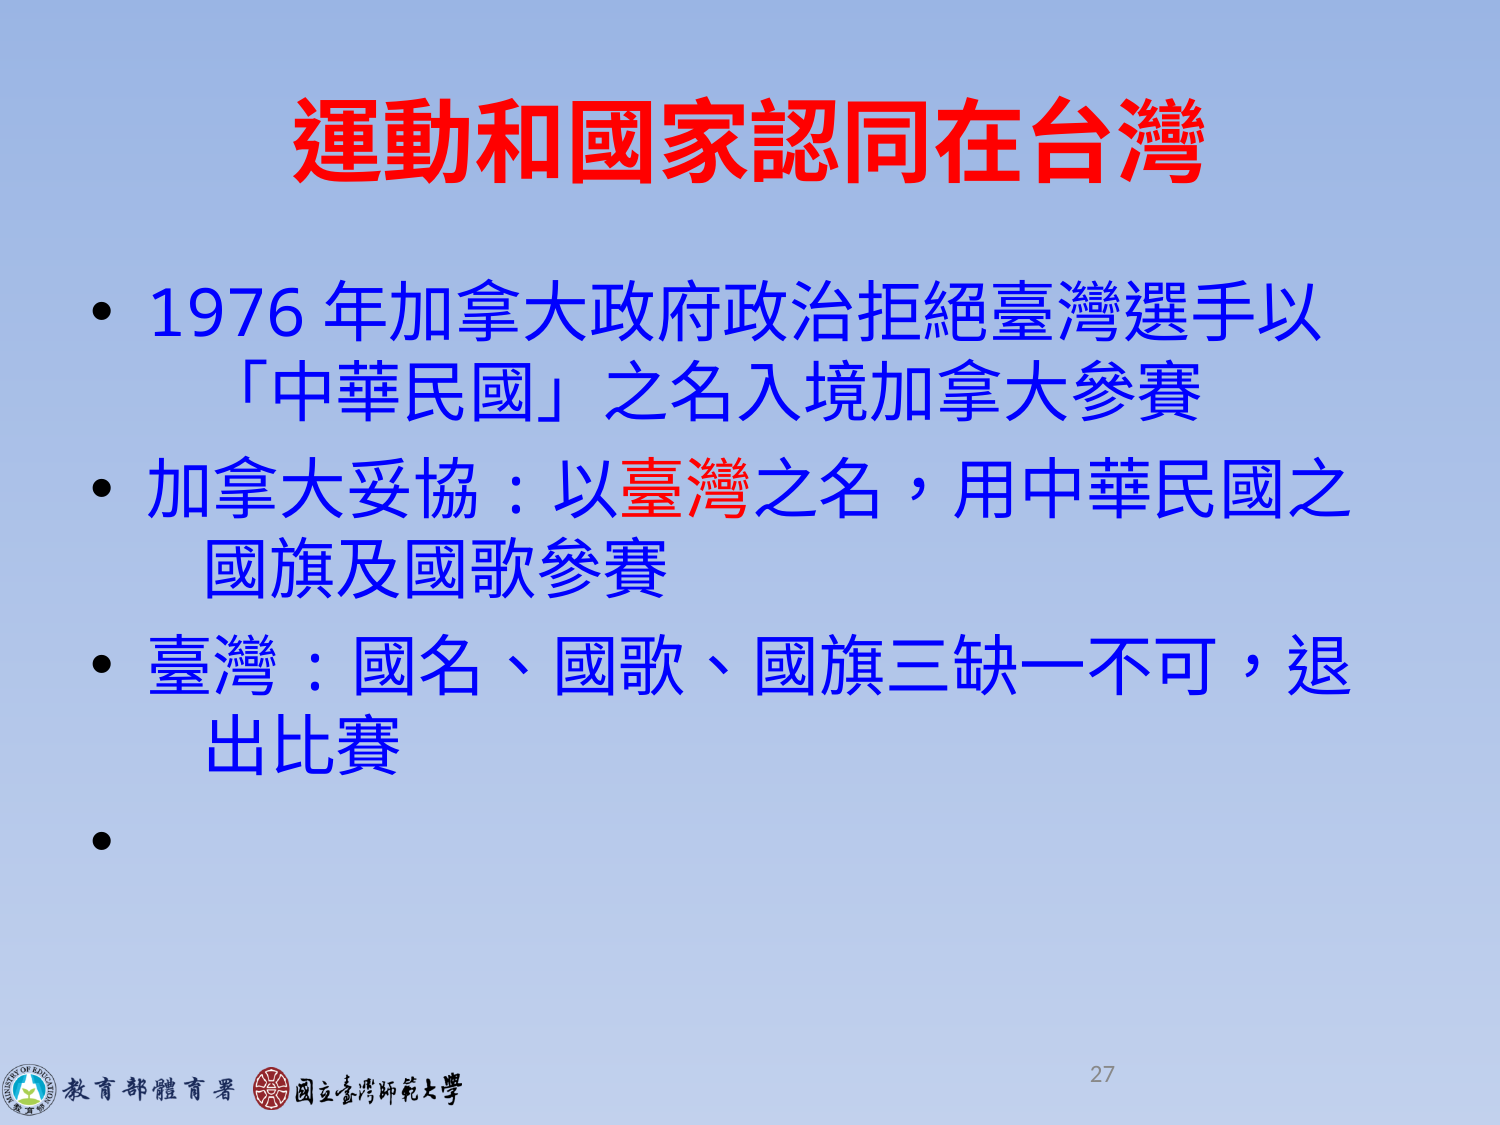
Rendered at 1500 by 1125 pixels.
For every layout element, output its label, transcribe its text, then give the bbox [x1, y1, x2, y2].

title 運動和國家認同在台灣 [75, 45, 1426, 233]
list 1976年加拿大政府政治拒絕臺灣選手以「中華民國」之名入境加拿大參賽 加拿大妥協:以臺灣之名，用中華民國之國旗及國歌參賽 臺灣:國名、國歌、國旗三缺一不可，退出比賽 [75, 262, 1426, 1005]
text_box [1074, 1042, 1426, 1103]
